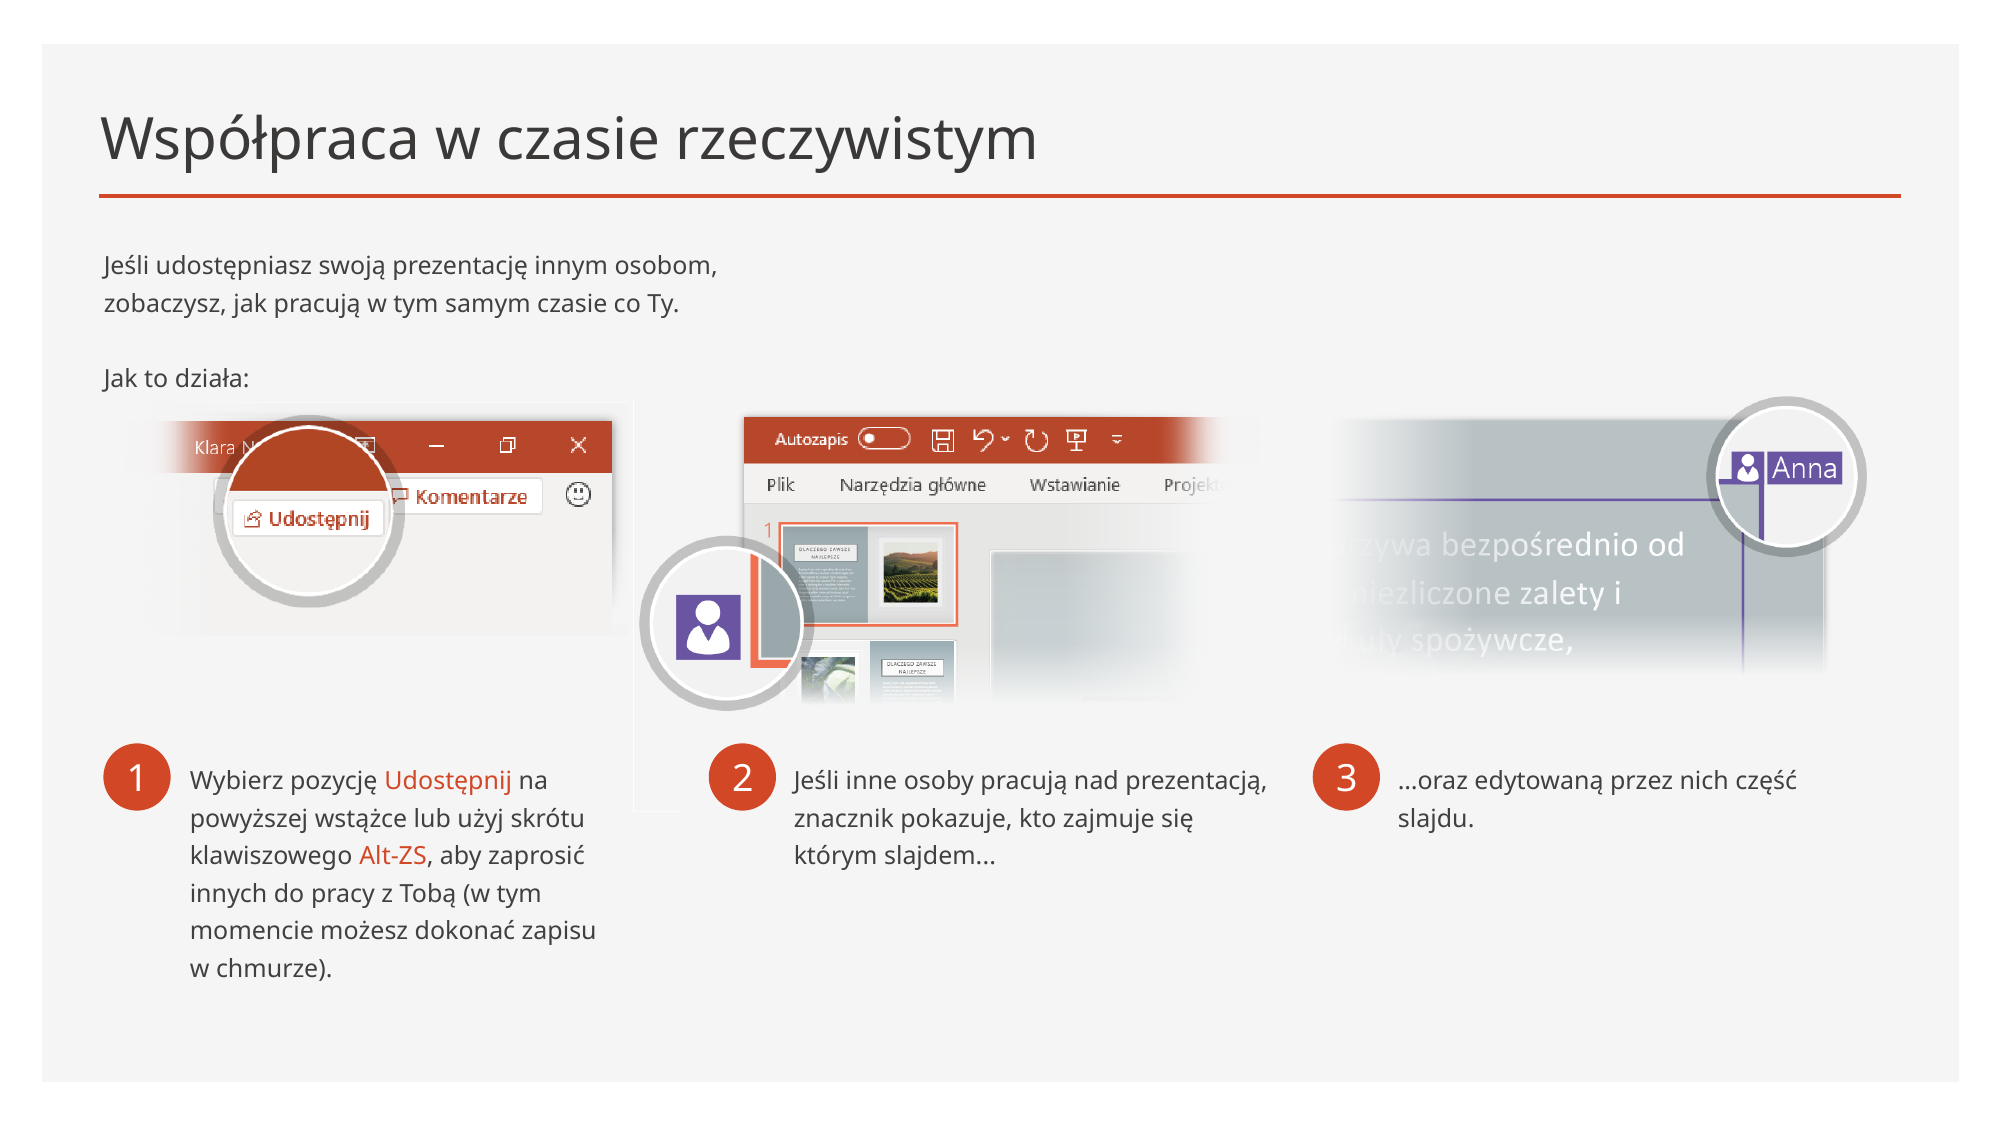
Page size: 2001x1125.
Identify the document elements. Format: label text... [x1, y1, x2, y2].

picture [92, 402, 628, 636]
picture [1295, 385, 1881, 764]
text_box 1 [91, 746, 184, 807]
list Jeśli udostępniasz swoją prezentację innym osobom, zobaczysz, jak pracują w tym samym czasie co Ty. Jak to działa: [88, 234, 813, 888]
text_box Jeśli inne osoby pracują nad prezentacją, znacznik pokazuje, kto zajmuje się którym slajdem... [778, 750, 1289, 968]
text_box …oraz edytowaną przez nich część slajdu. [1382, 750, 1819, 865]
title Współpraca w czasie rzeczywistym [85, 73, 1214, 179]
text_box [727, 807, 758, 811]
text_box [121, 807, 153, 811]
text_box 3 [1300, 746, 1393, 807]
text_box 2 [697, 746, 789, 807]
picture [633, 399, 1264, 812]
text_box Wybierz pozycję Udostępnij na powyższej wstążce lub użyj skrótu klawiszowego Alt-ZS, aby zaprosić innych do pracy z Tobą (w tym momencie możesz dokonać zapisu w chmurze). [174, 750, 618, 998]
text_box [1331, 807, 1362, 811]
